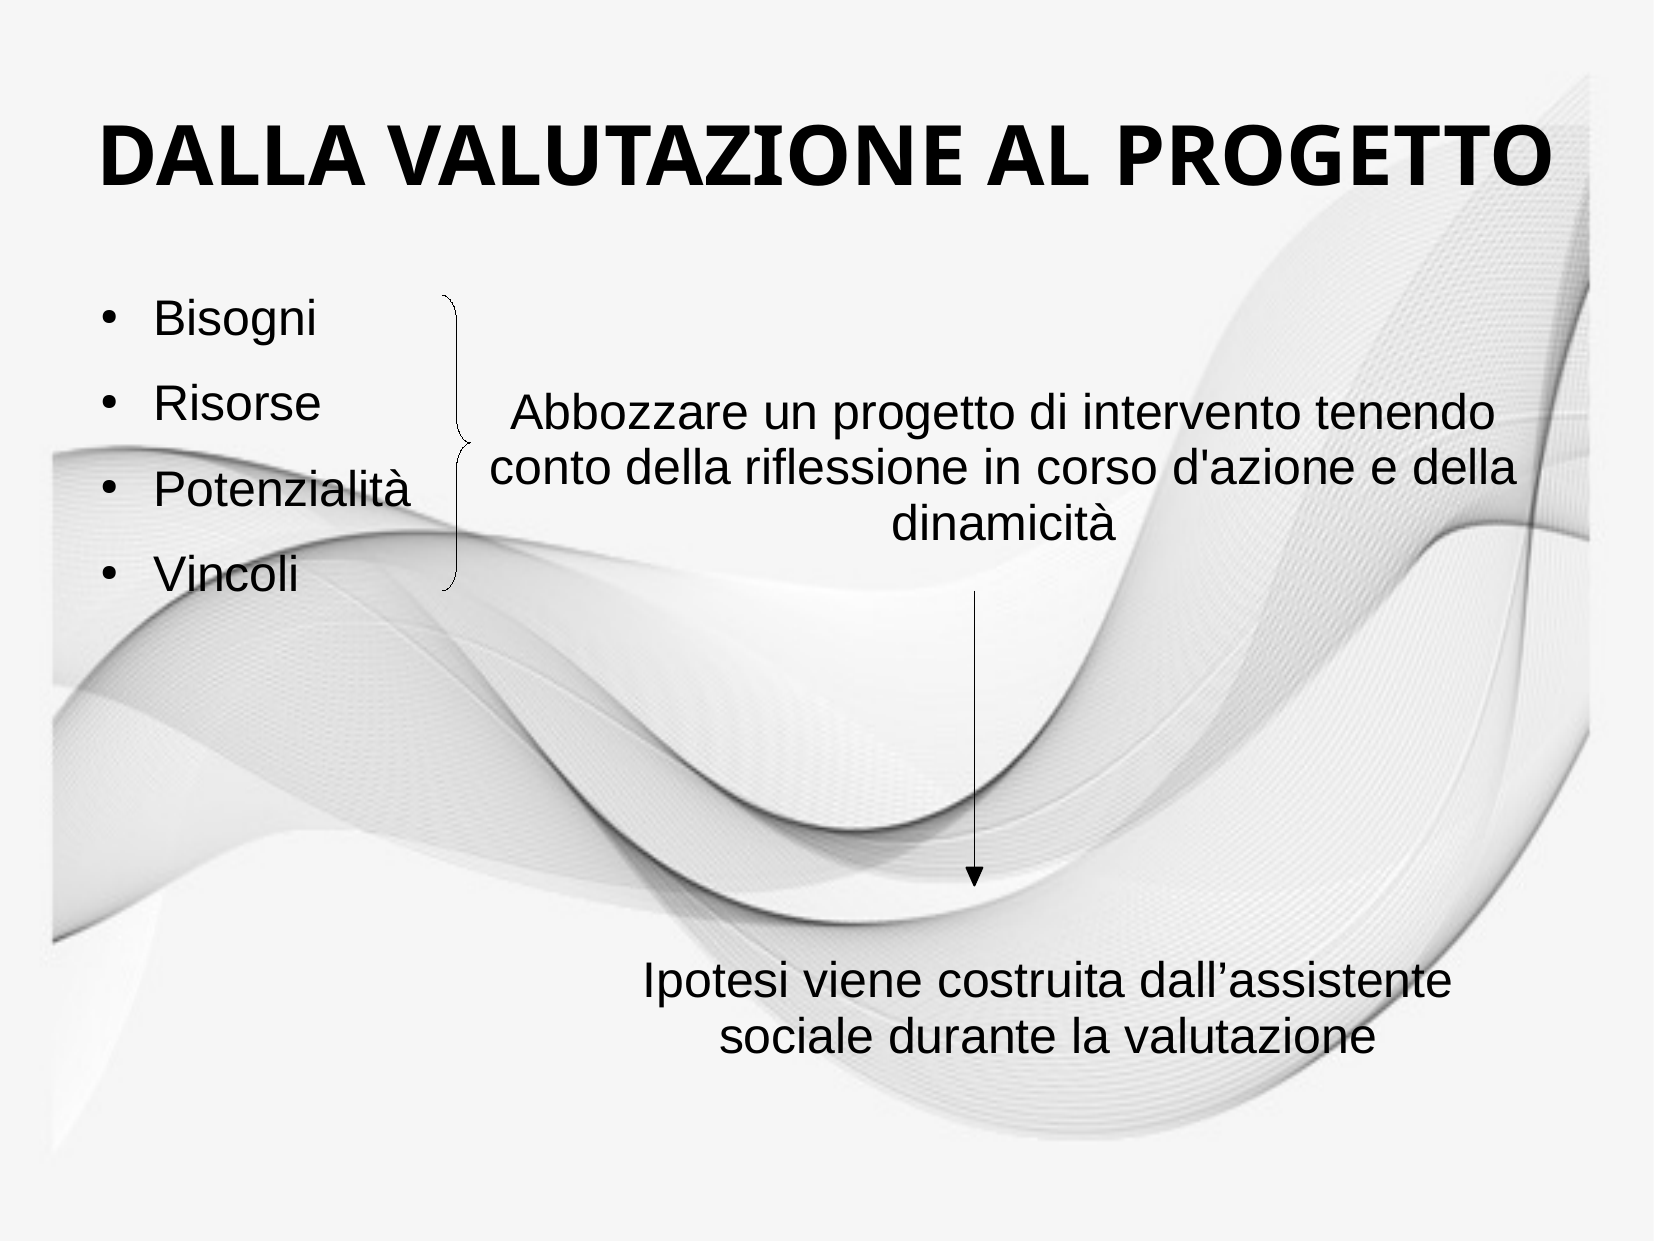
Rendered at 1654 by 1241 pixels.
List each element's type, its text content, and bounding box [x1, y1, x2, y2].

title DALLA VALUTAZIONE AL PROGETTO [82, 49, 1571, 257]
list Bisogni Risorse Potenzialità Vincoli [82, 290, 1571, 634]
picture [0, 0, 1654, 1241]
text_box Ipotesi viene costruita dall’assistente sociale durante la valutazione [561, 944, 1536, 1081]
list Abbozzare un progetto di intervento tenendo conto della riflessione in corso d'azione e della dinamicità [401, 383, 1536, 552]
